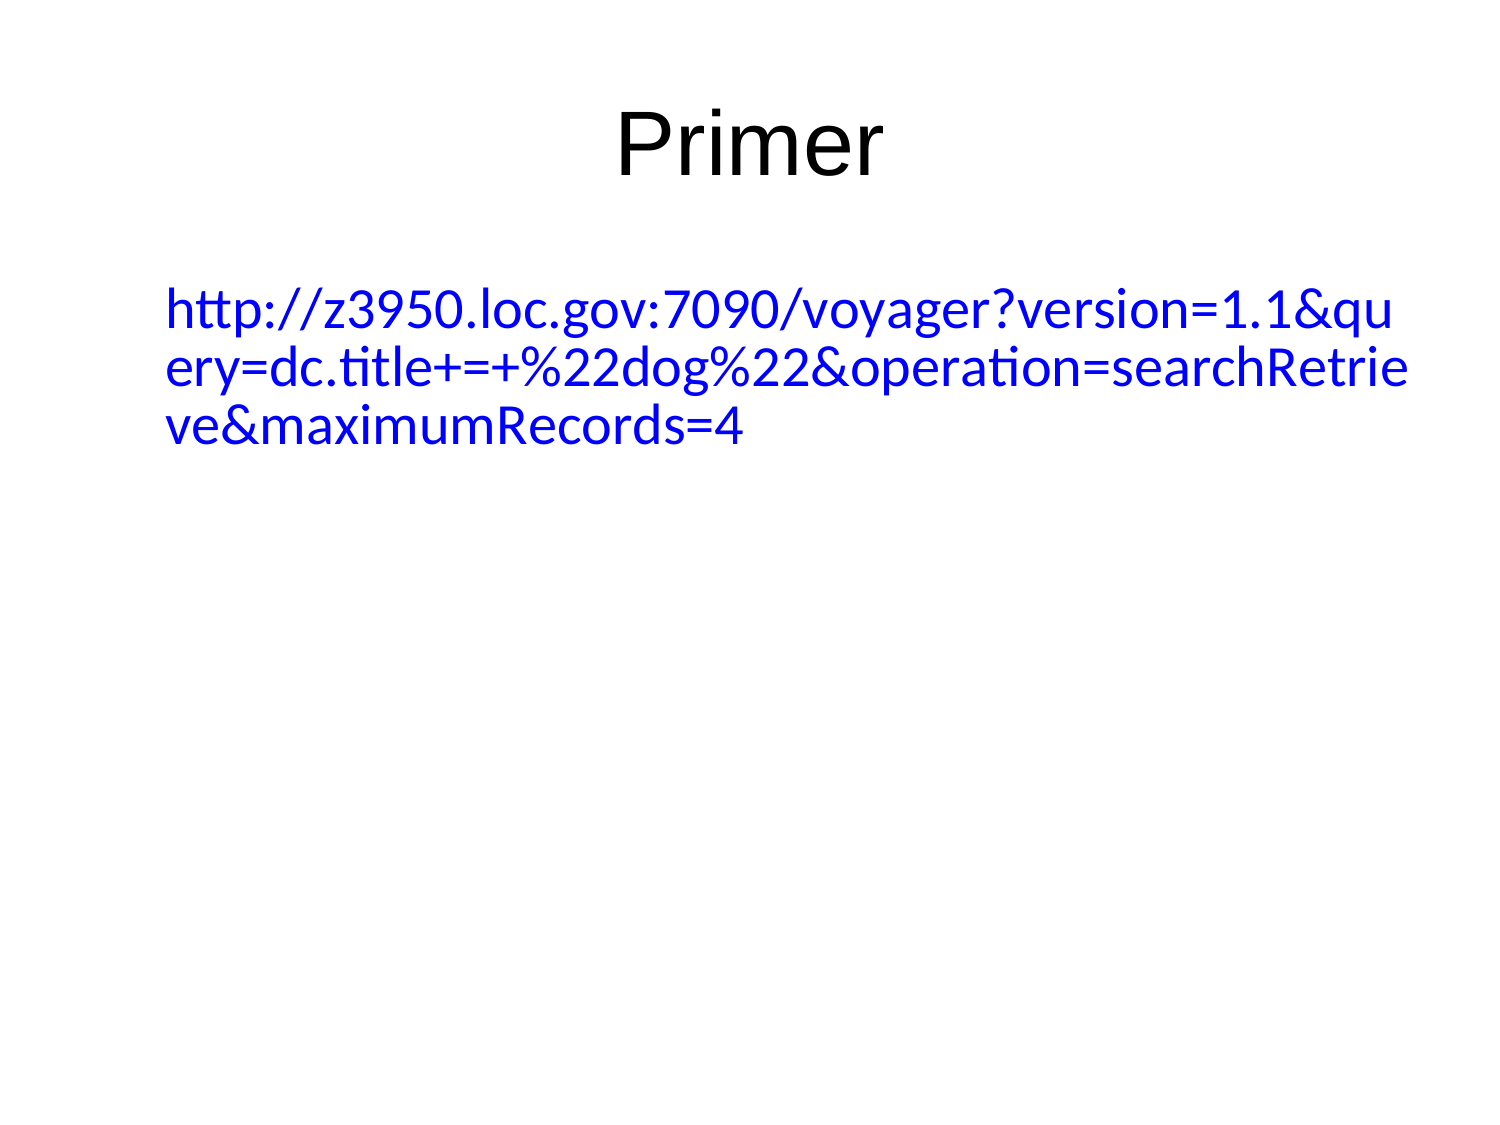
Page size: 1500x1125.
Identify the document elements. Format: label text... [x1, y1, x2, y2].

title Primer [75, 45, 1426, 233]
list http://z3950.loc.gov:7090/voyager?version=1.1&query=dc.title+=+%22dog%22&operation=searchRetrieve&maximumRecords=4 [75, 262, 1426, 1006]
